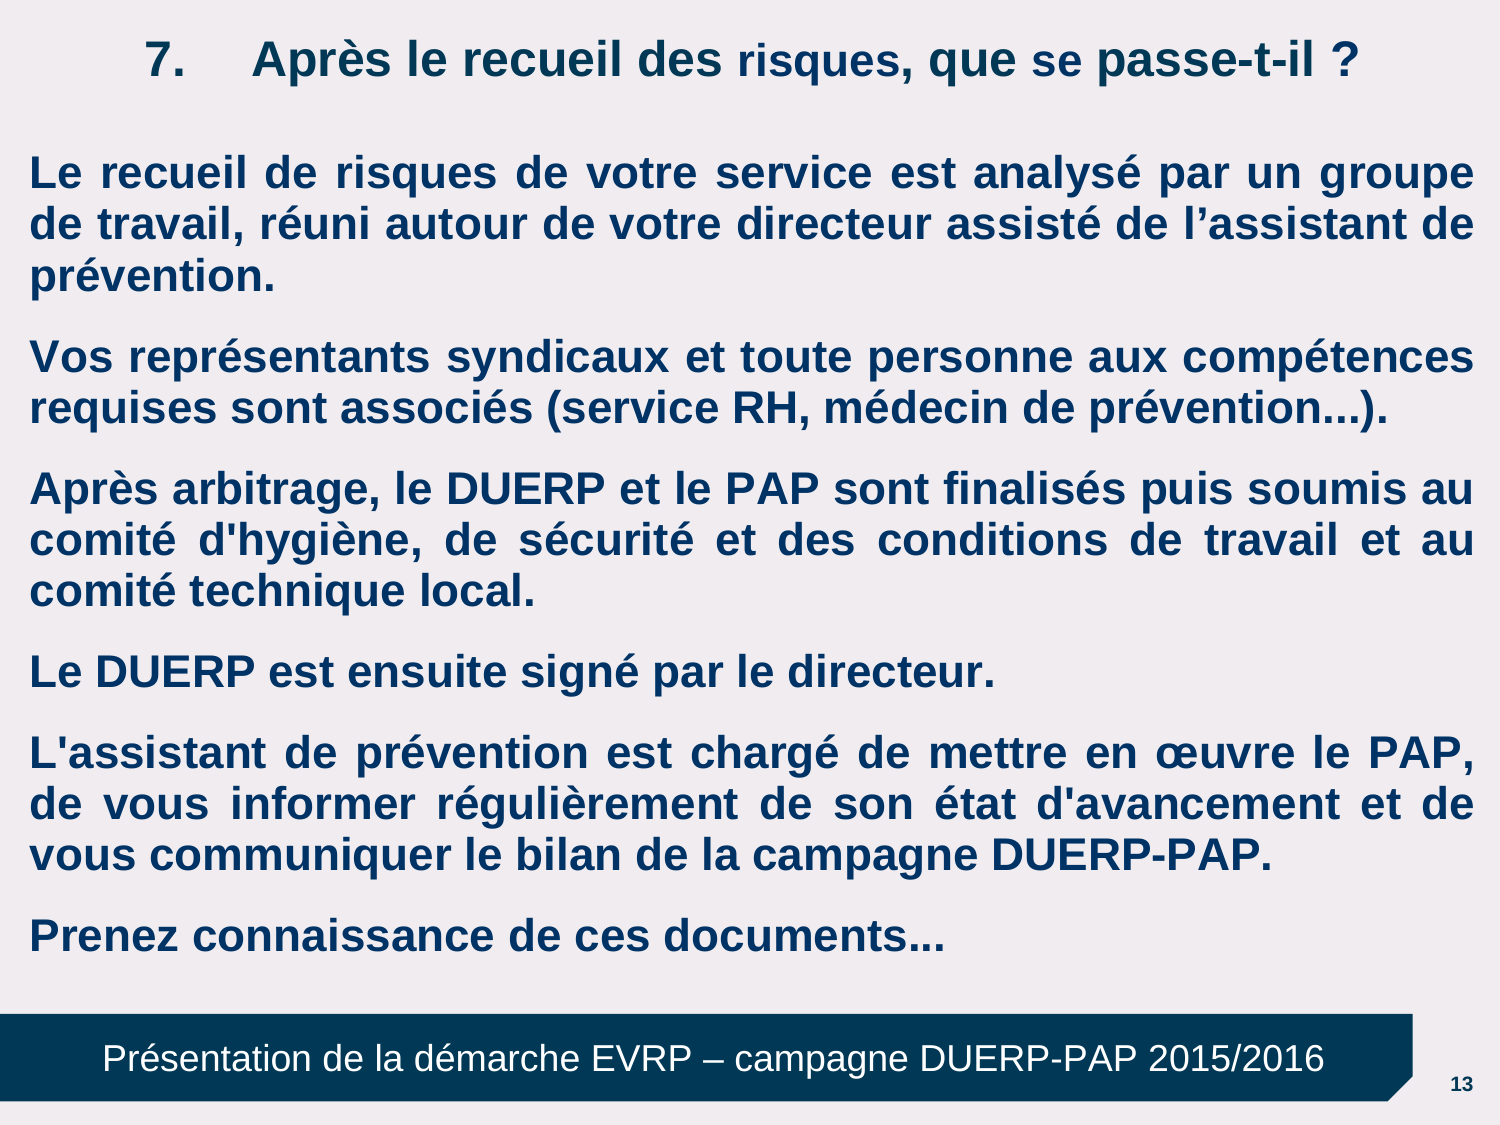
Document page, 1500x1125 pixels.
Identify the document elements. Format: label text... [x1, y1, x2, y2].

list Le recueil de risques de votre service est analysé par un groupe de travail, réuni autour de votre directeur assisté de l’assistant de prévention. Vos représentants syndicaux et toute personne aux compétences requises sont associés (service RH, médecin de prévention...). Après arbitrage, le DUERP et le PAP sont finalisés puis soumis au comité d'hygiène, de sécurité et des conditions de travail et au comité technique local. Le DUERP est ensuite signé par le directeur. L'assistant de prévention est chargé de mettre en œuvre le PAP, de vous informer régulièrement de son état d'avancement et de vous communiquer le bilan de la campagne DUERP-PAP. Prenez connaissance de ces documents... [29, 147, 1477, 975]
title 7. Après le recueil des risques, que se passe-t-il ? [29, 29, 1477, 89]
